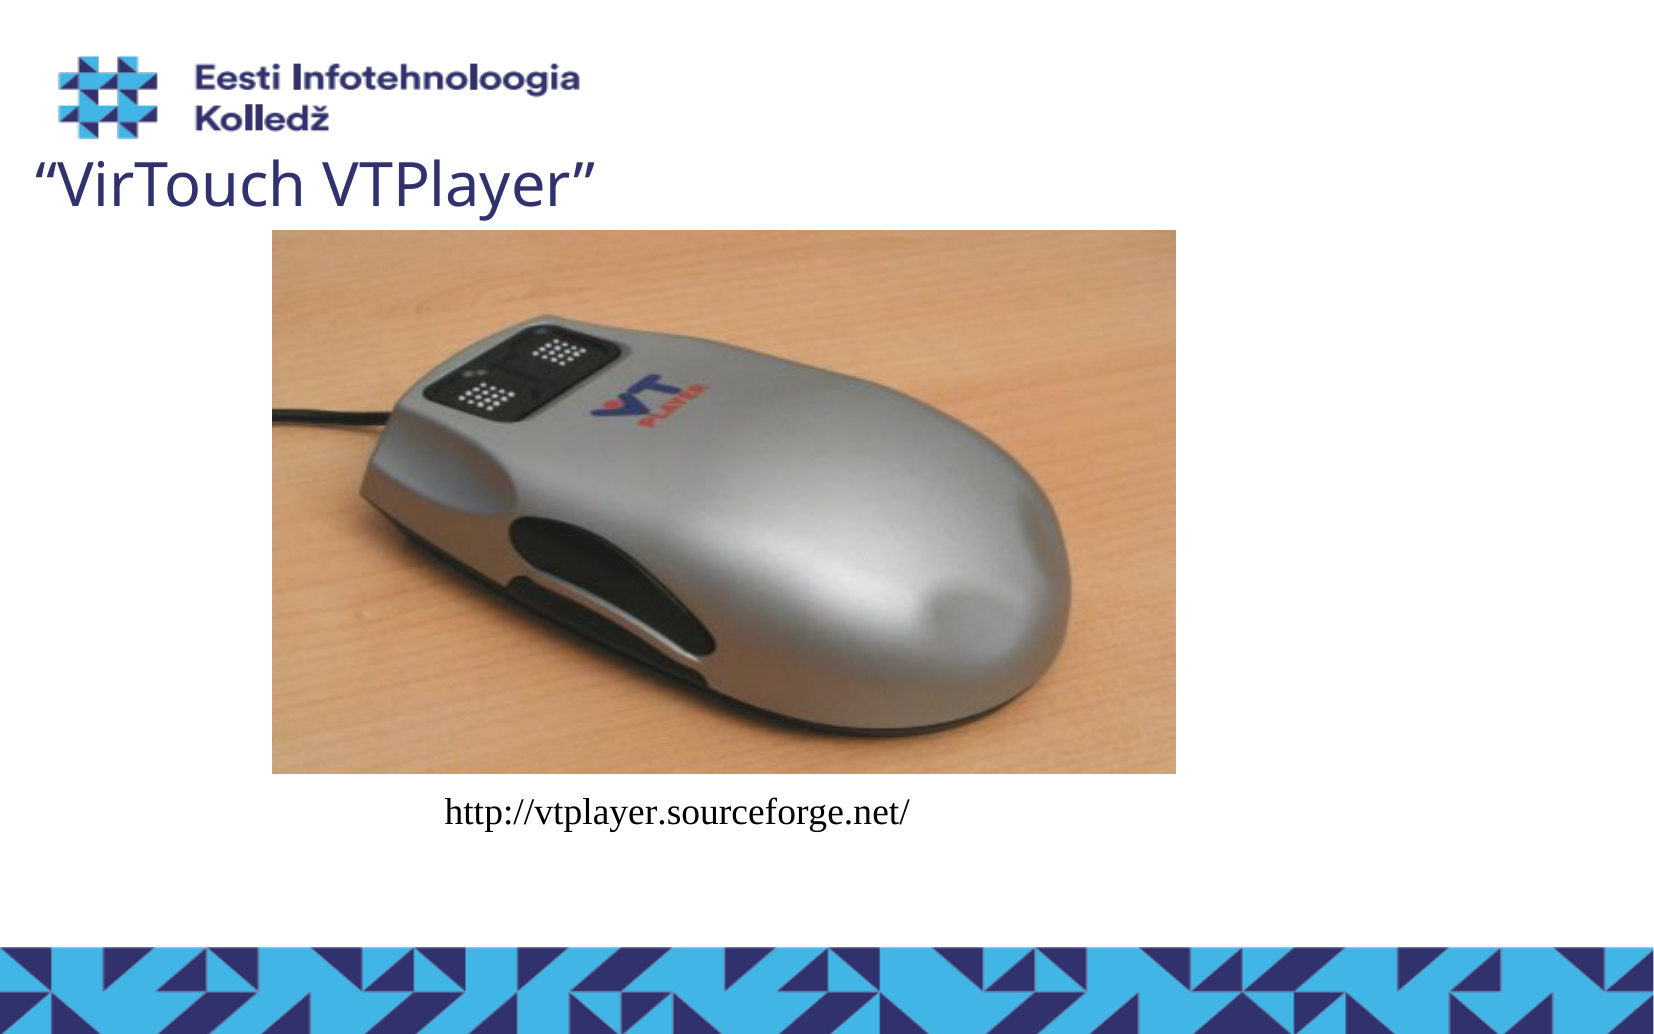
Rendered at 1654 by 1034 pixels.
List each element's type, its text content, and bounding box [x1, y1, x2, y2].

text_box http://vtplayer.sourceforge.net/ [444, 788, 1066, 835]
title “VirTouch VTPlayer” [35, 97, 1171, 270]
picture [272, 230, 1176, 774]
